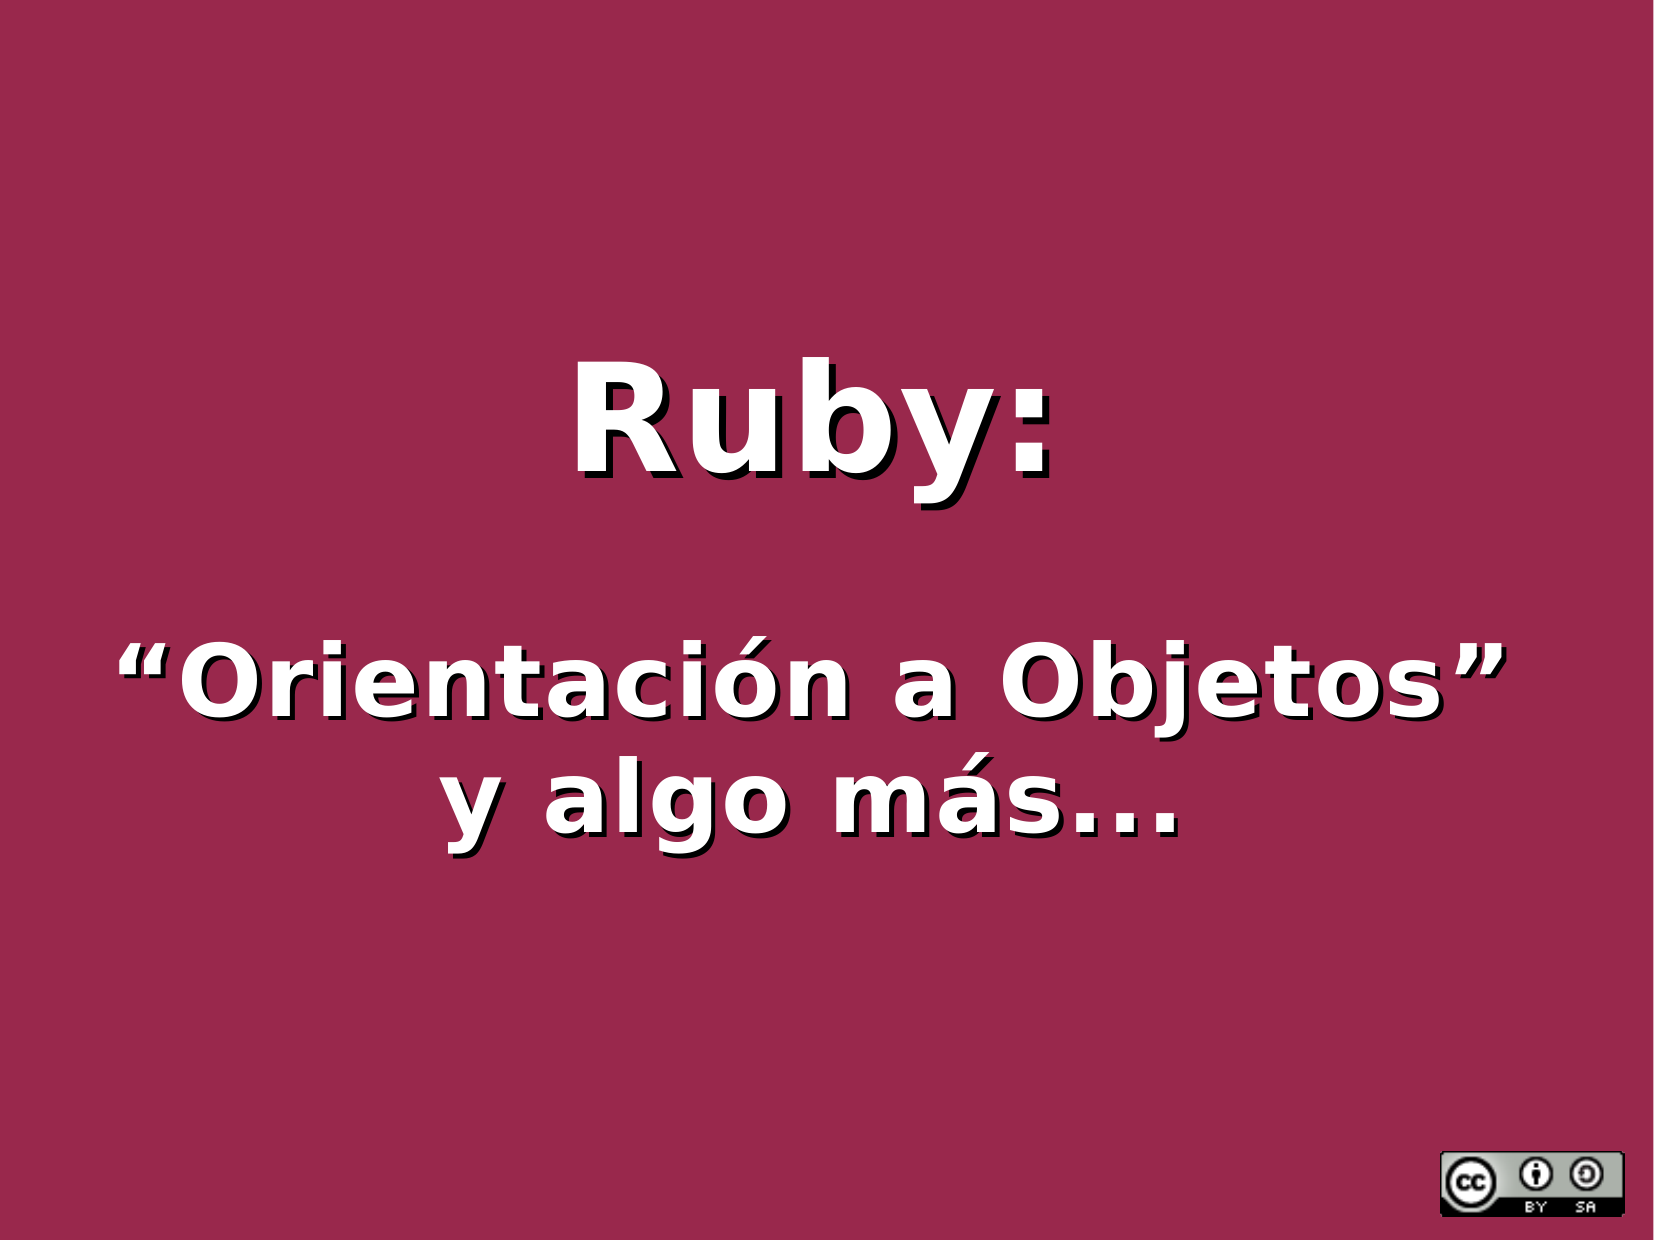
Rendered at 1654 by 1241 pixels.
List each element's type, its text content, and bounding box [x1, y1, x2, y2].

picture [1440, 1151, 1625, 1217]
text_box Ruby: “Orientación a Objetos” y algo más... [59, 324, 1565, 864]
